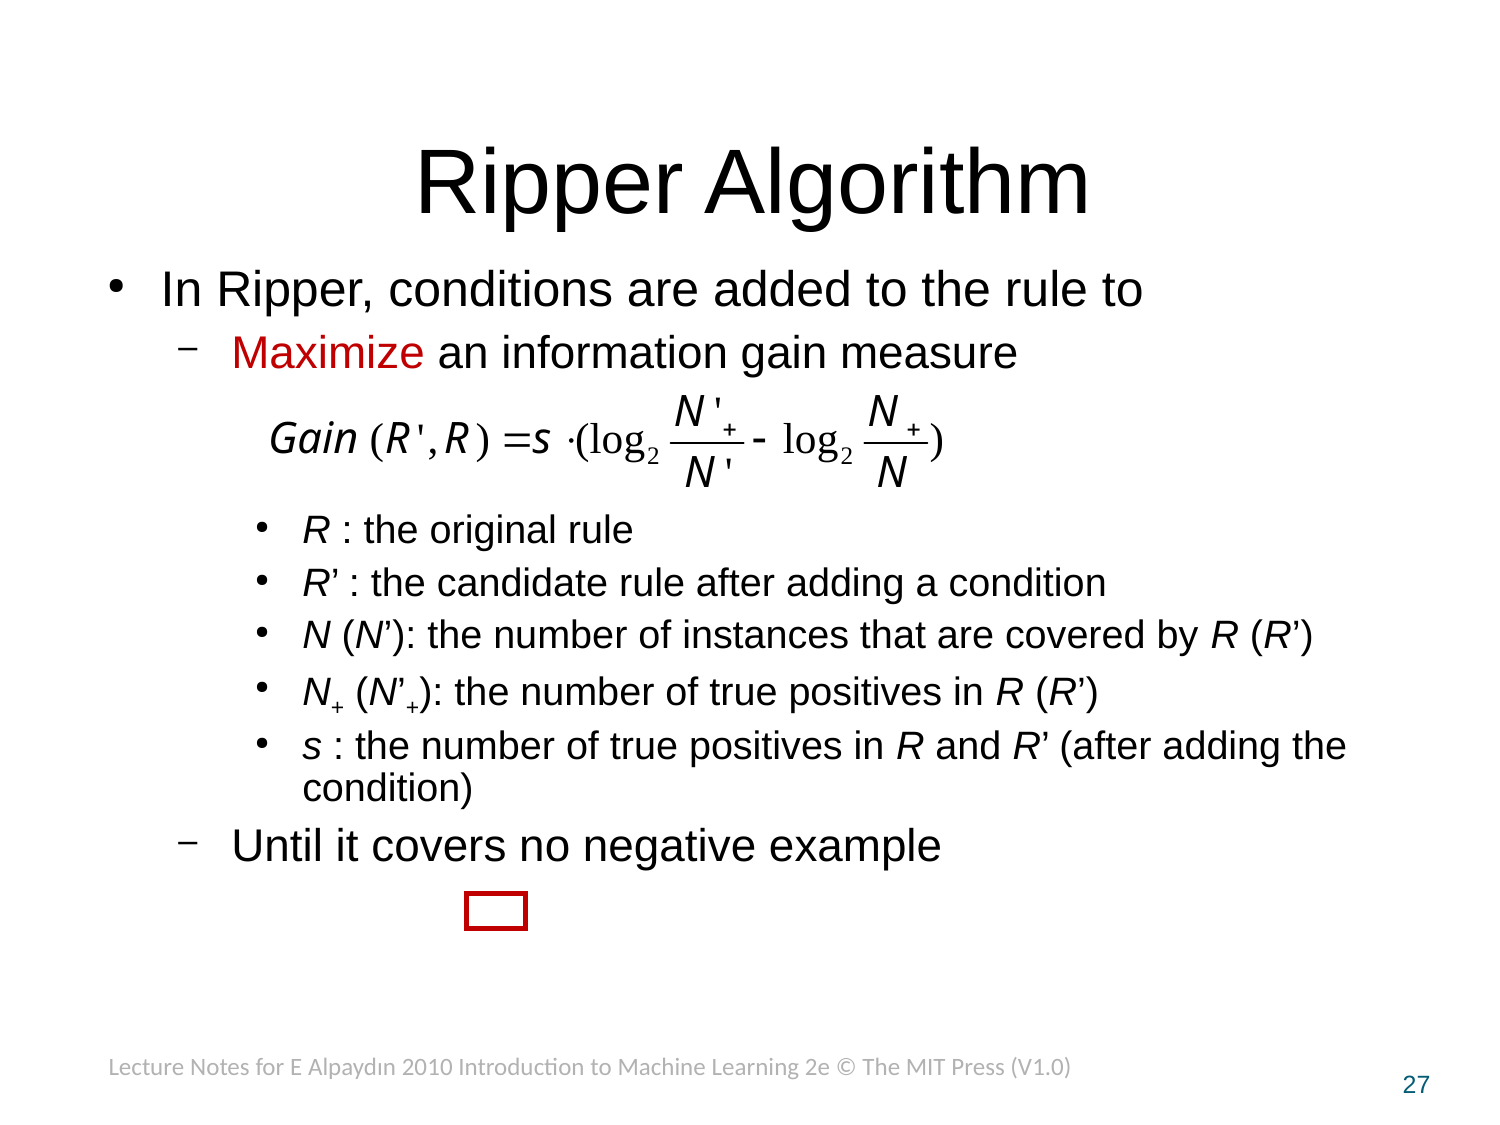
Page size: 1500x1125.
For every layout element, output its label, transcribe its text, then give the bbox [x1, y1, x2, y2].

title Ripper Algorithm [75, 74, 1426, 232]
list In Ripper, conditions are added to the rule to Maximize an information gain measure R : the original rule R’ : the candidate rule after adding a condition N (N’): the number of instances that are covered by R (R’) N+ (N’+): the number of true positives in R (R’) s : the number of true positives in R and R’ (after adding the condition) Until it covers no negative example [74, 255, 1412, 1024]
text_box Lecture Notes for E Alpaydın 2010 Introduction to Machine Learning 2e © The MIT Press (V1.0) [93, 1042, 1254, 1103]
text_box [265, 385, 951, 498]
text_box <number> [1080, 1023, 1431, 1099]
